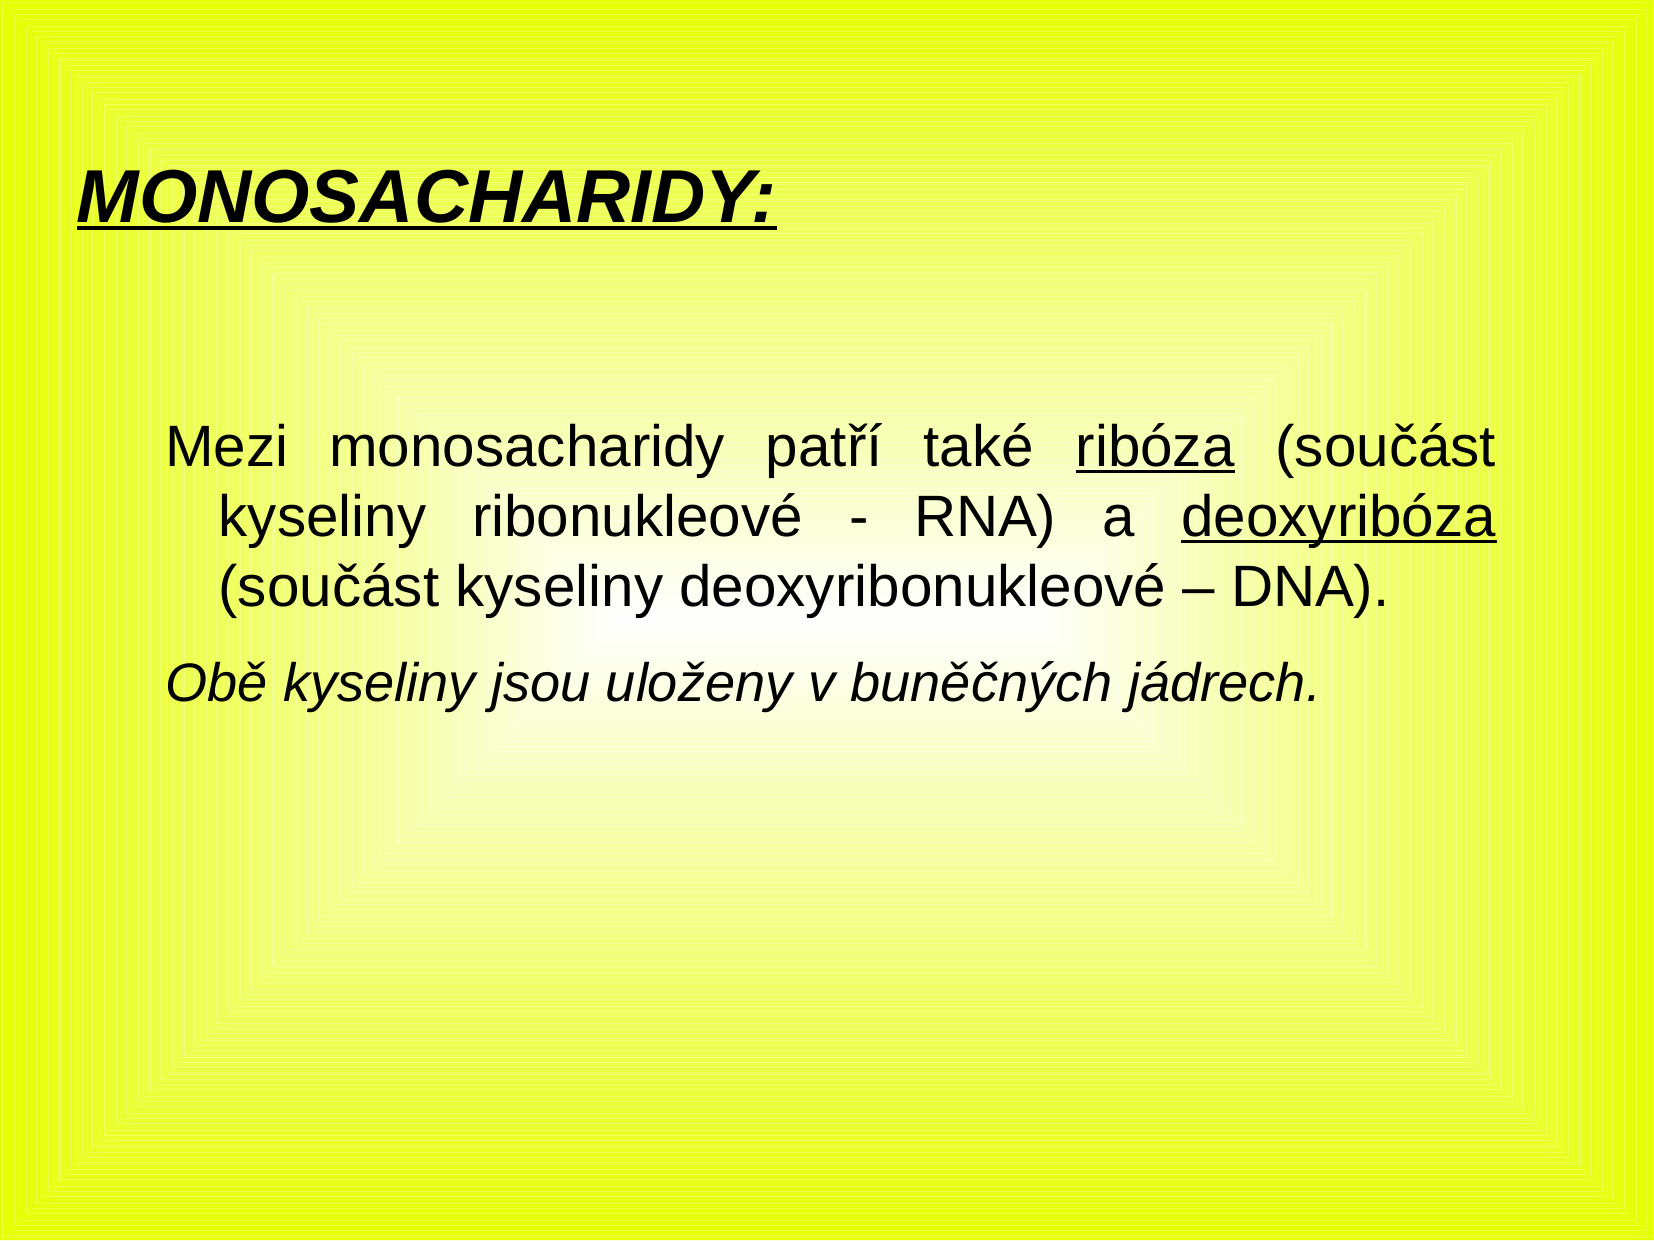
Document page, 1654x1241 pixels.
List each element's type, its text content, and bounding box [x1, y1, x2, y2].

list Mezi monosacharidy patří také ribóza (součást kyseliny ribonukleové - RNA) a deoxyribóza (součást kyseliny deoxyribonukleové – DNA). Obě kyseliny jsou uloženy v buněčných jádrech. [76, 408, 1565, 787]
title MONOSACHARIDY: [76, 88, 1565, 296]
